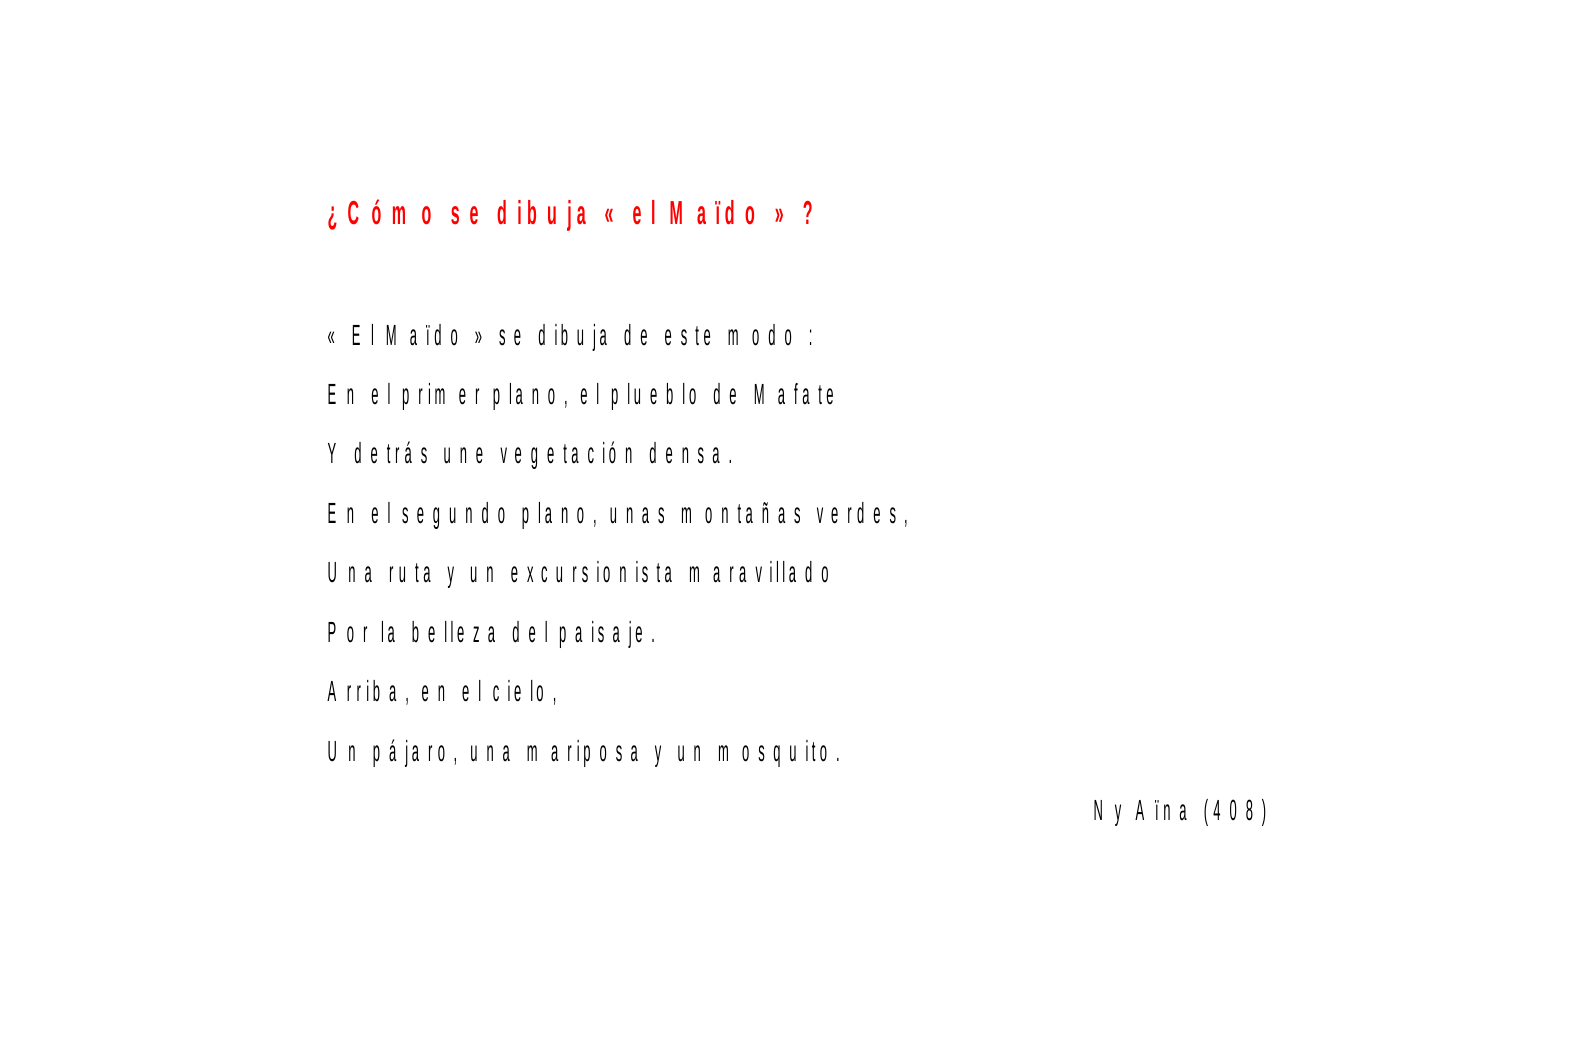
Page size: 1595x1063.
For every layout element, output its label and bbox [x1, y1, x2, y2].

picture [327, 193, 1273, 853]
